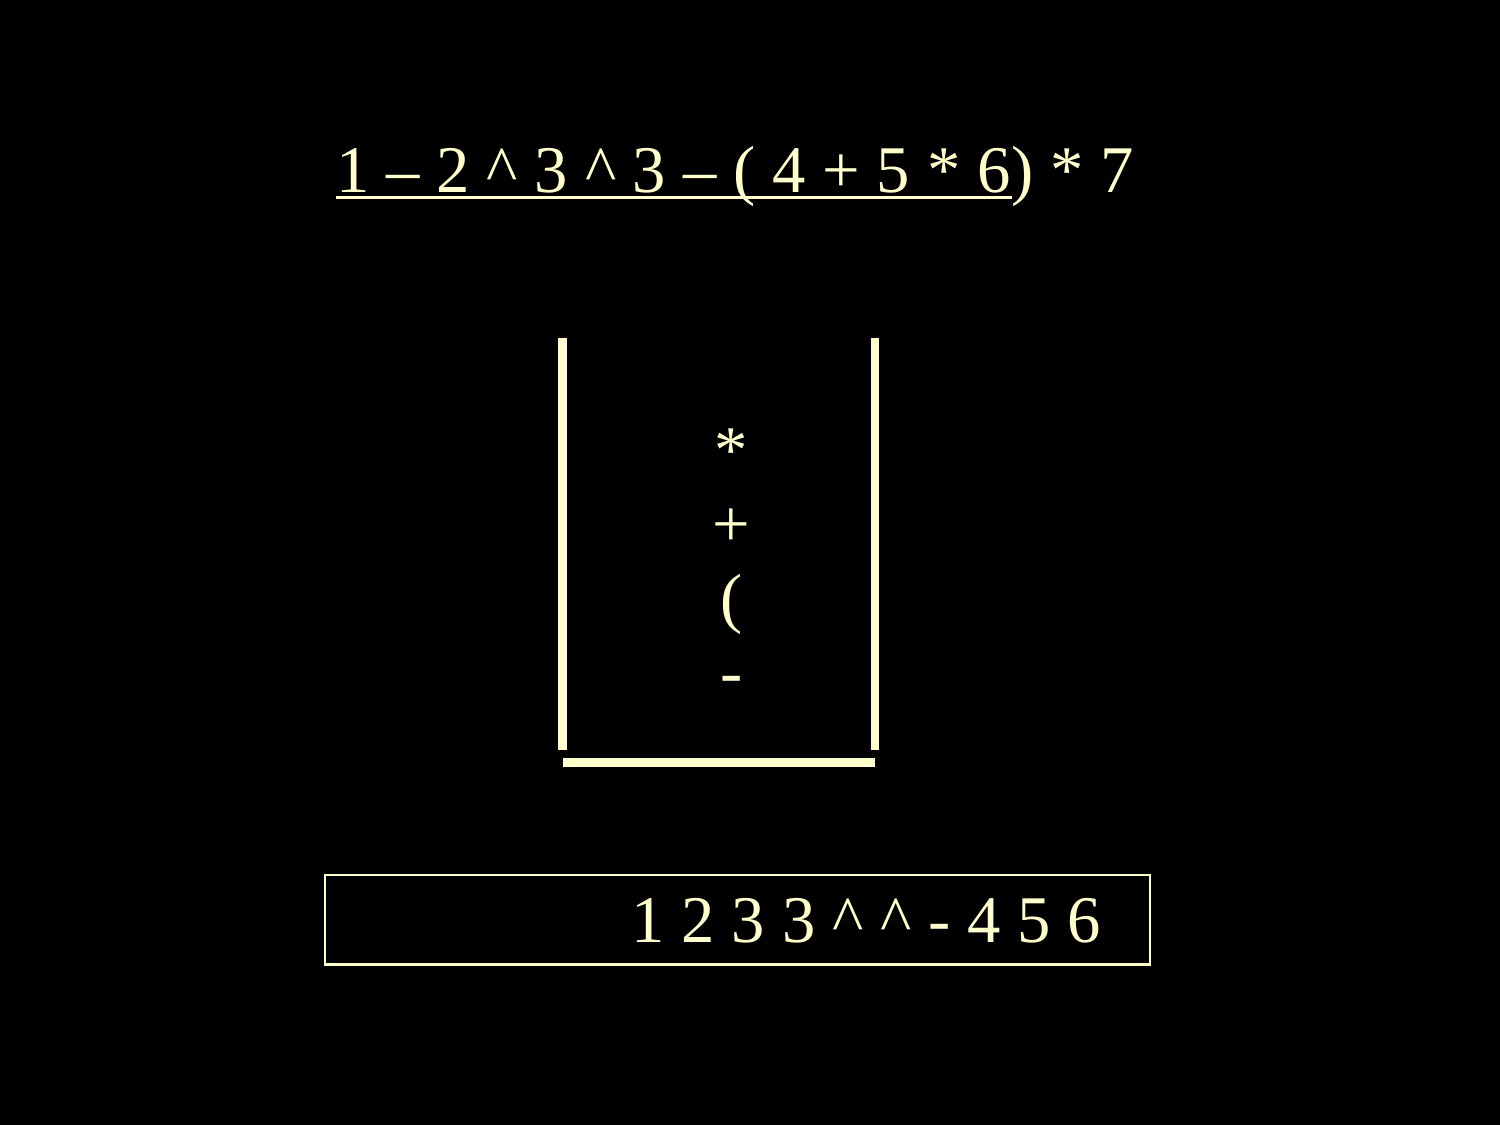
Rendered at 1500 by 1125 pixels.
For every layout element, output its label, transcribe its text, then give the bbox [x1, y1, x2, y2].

text_box 1 2 3 3 ^ ^ - 4 5 6 [325, 874, 1150, 965]
text_box 1 – 2 ^ 3 ^ 3 – ( 4 + 5 * 6) * 7 [321, 124, 1238, 215]
text_box * + ( - [624, 349, 838, 717]
